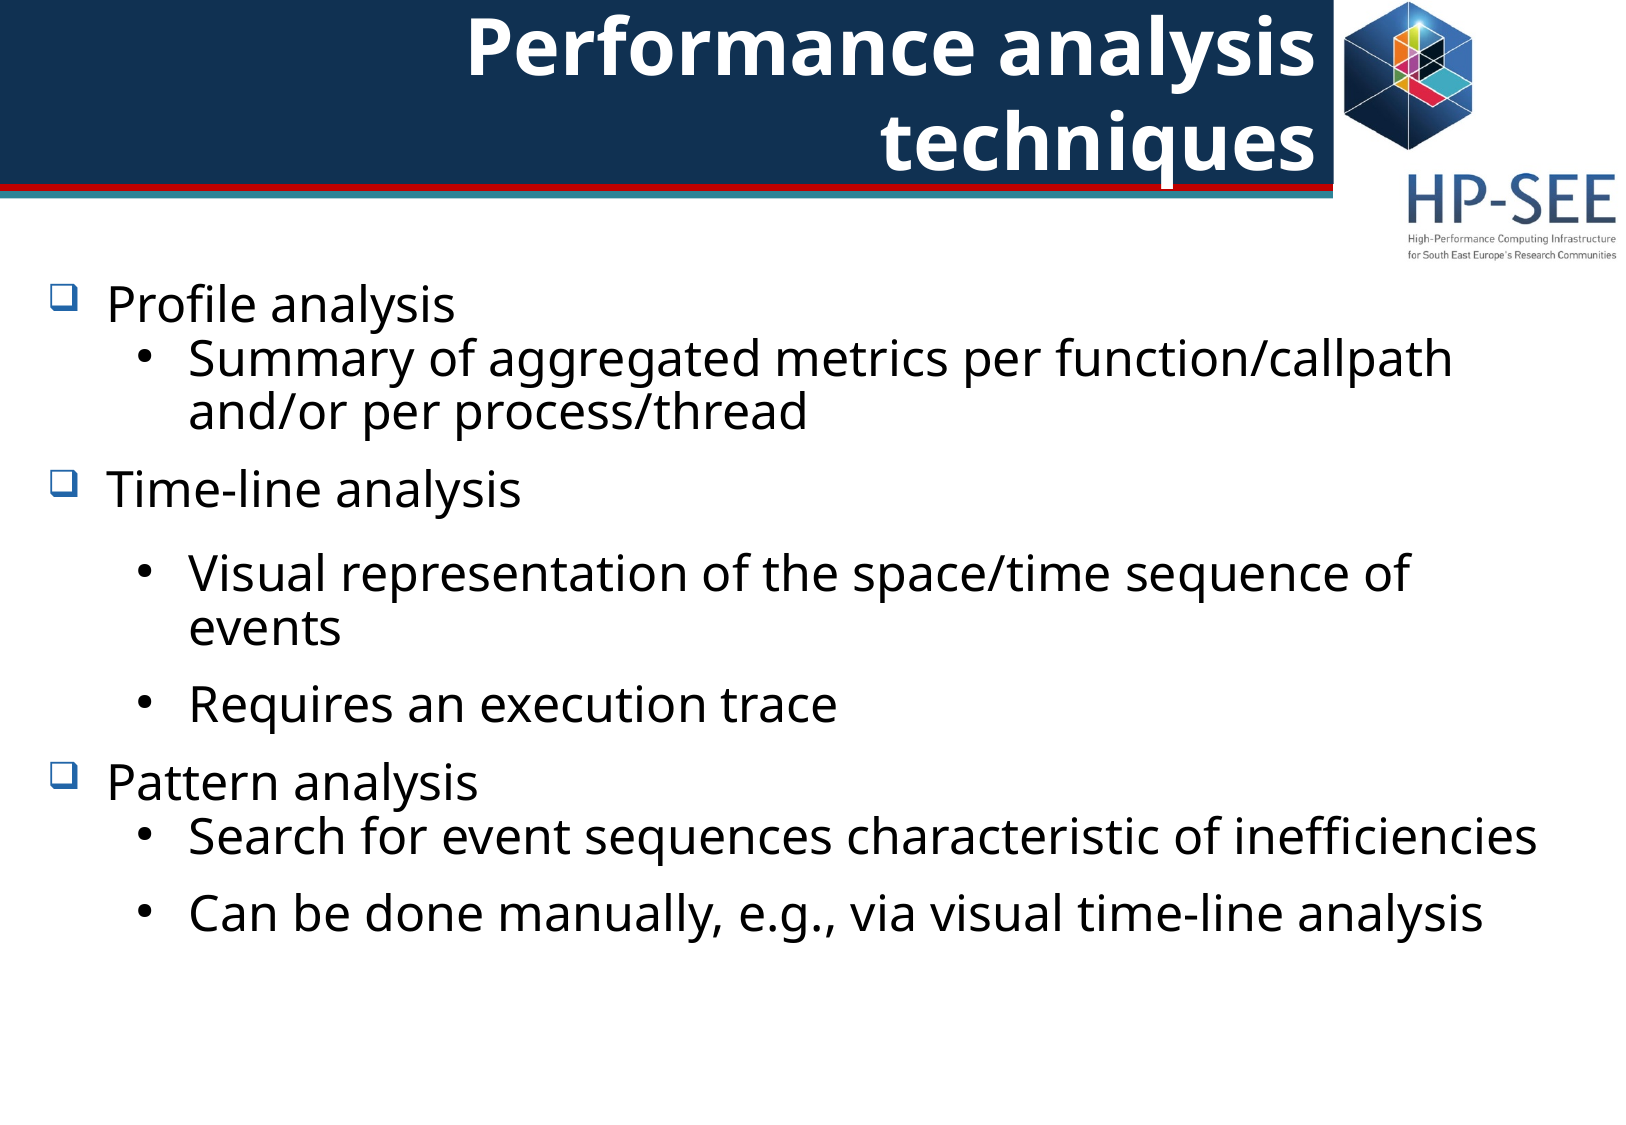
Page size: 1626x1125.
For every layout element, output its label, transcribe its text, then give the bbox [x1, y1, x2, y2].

title Performance analysis techniques [0, 0, 1334, 184]
picture [1333, 0, 1625, 263]
list Profile analysis Summary of aggregated metrics per function/callpath and/or per process/thread Time-line analysis Visual representation of the space/time sequence of events Requires an execution trace Pattern analysis Search for event sequences characteristic of inefficiencies Can be done manually, e.g., via visual time-line analysis [31, 271, 1593, 1079]
